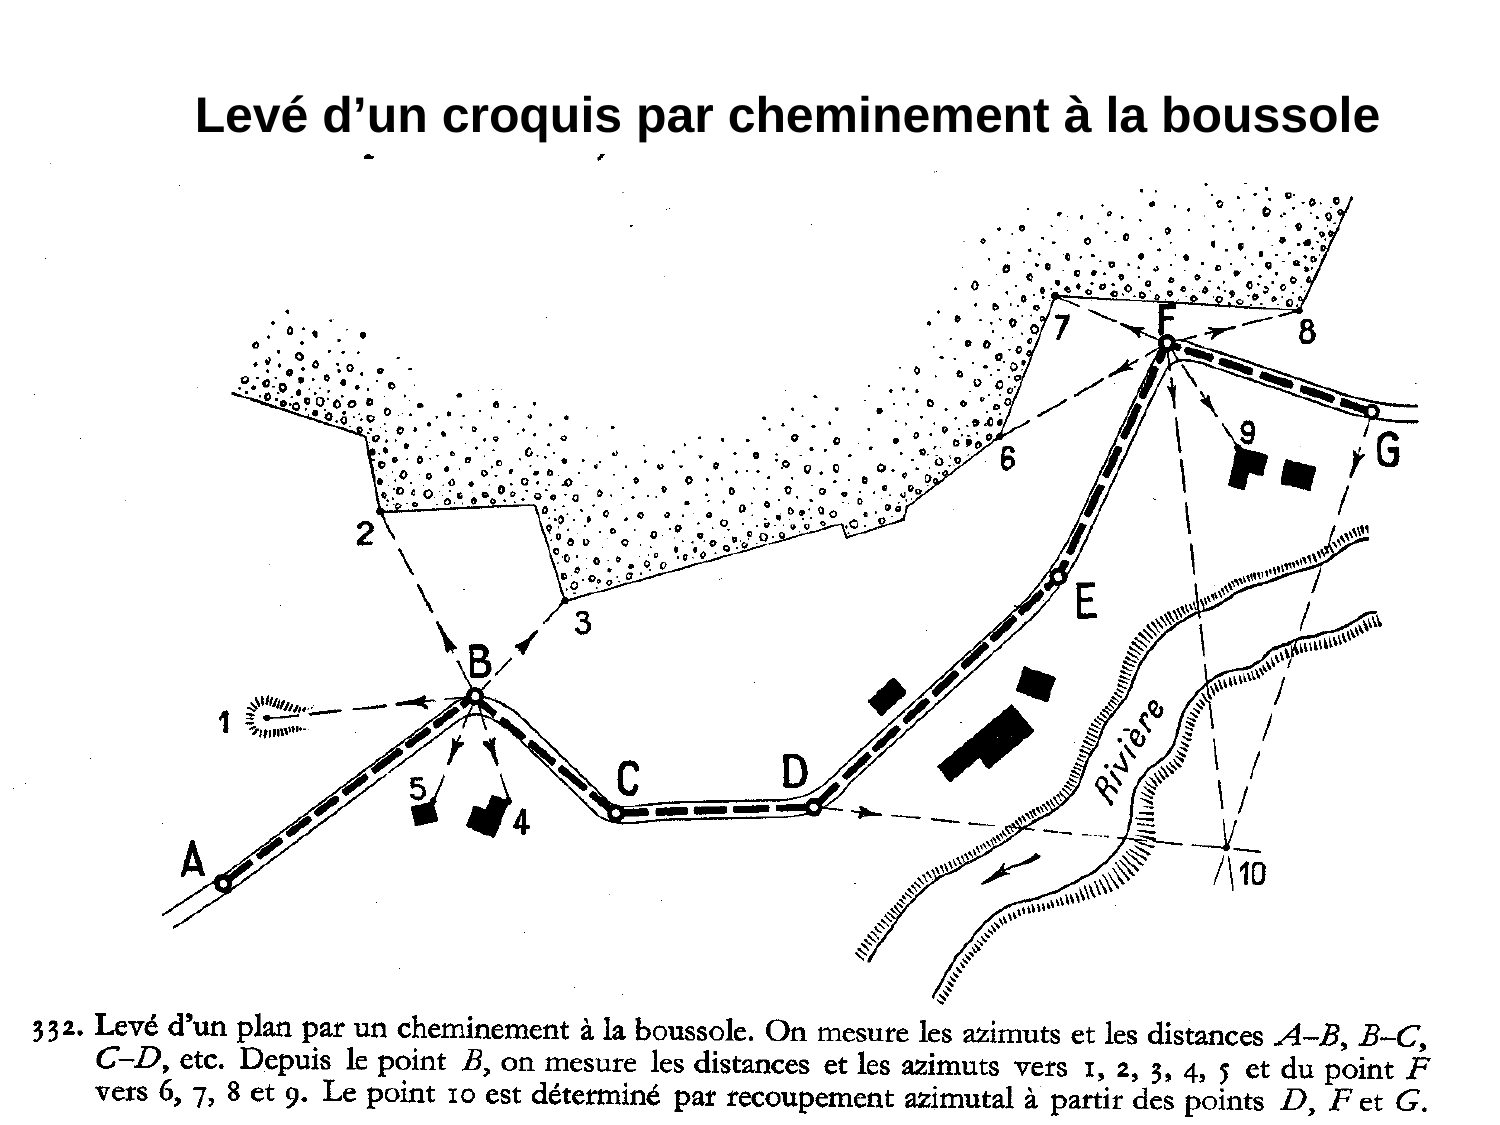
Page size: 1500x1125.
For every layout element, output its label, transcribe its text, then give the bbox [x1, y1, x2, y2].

picture [0, 154, 1455, 1118]
text_box Levé d’un croquis par cheminement à la boussole [112, 68, 1464, 157]
